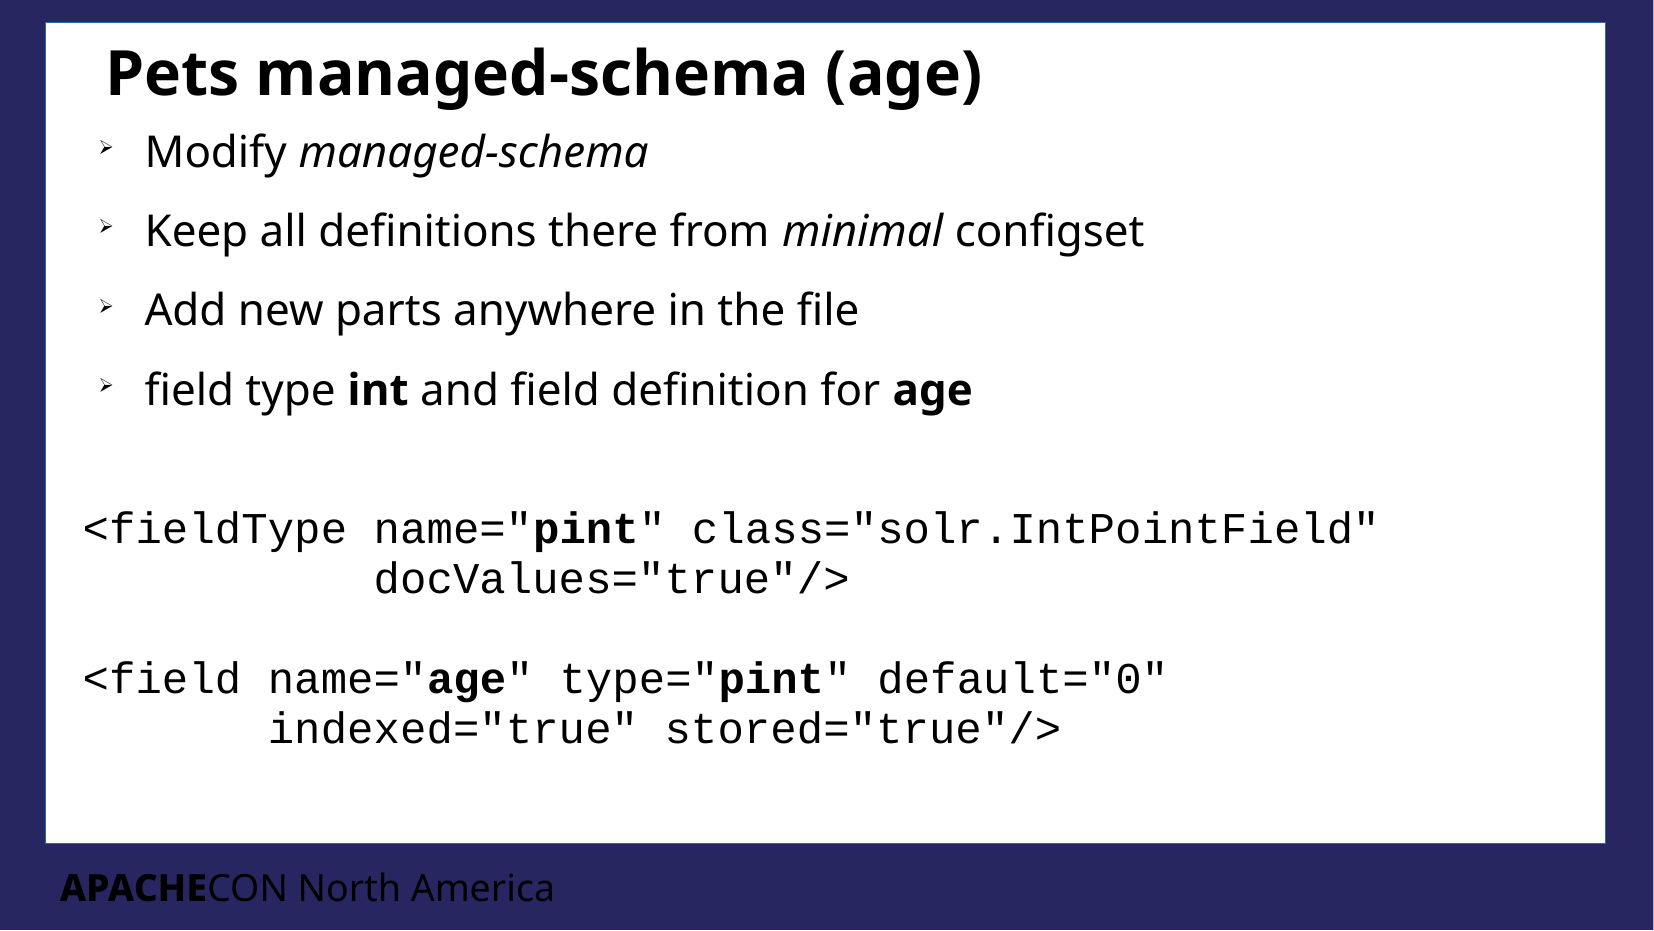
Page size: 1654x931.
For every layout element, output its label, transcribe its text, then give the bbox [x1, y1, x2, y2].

title Pets managed-schema (age) [105, 32, 1546, 110]
list Modify managed-schema Keep all definitions there from minimal configset Add new parts anywhere in the file field type int and field definition for age <fieldType name="pint" class="solr.IntPointField" docValues="true"/> <field name="age" type="pint" default="0" indexed="true" stored="true"/> [82, 120, 1571, 757]
